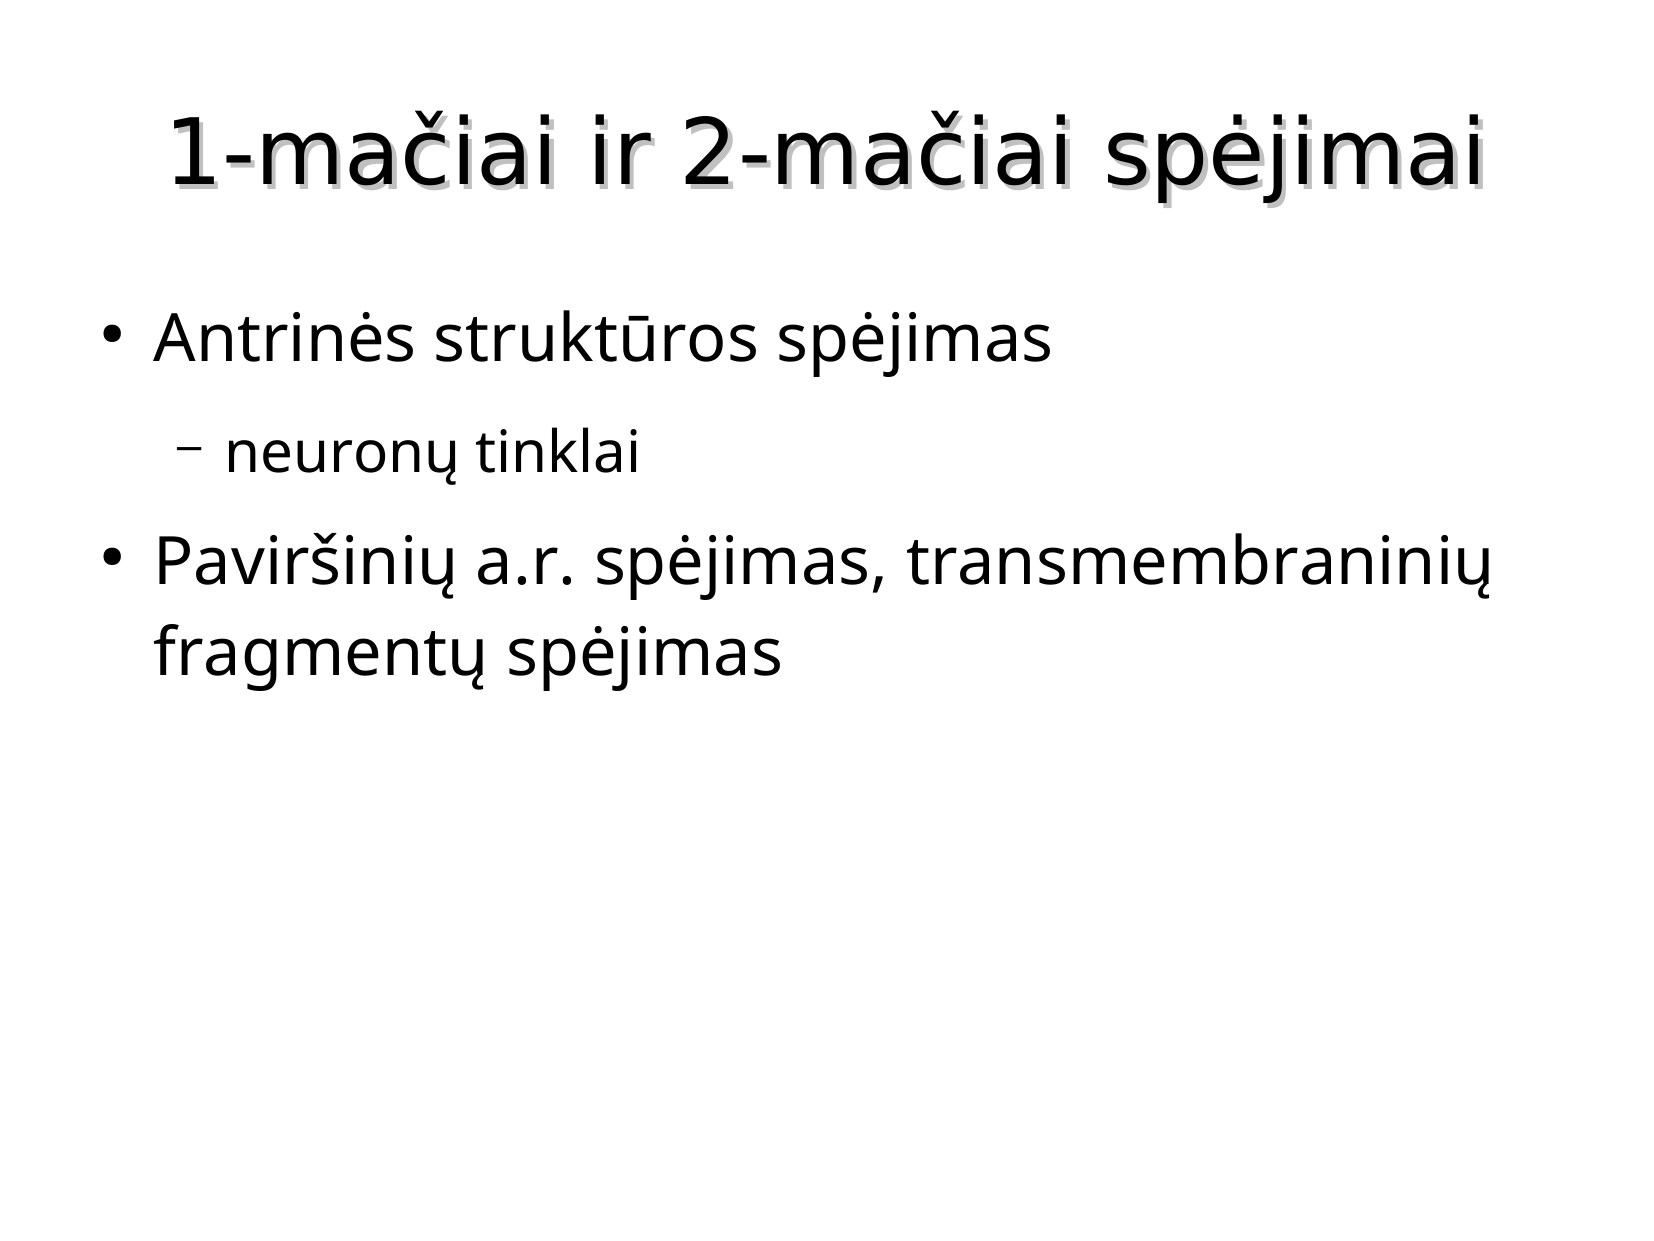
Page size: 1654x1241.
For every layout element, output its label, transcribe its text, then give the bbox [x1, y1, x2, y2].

title 1-mačiai ir 2-mačiai spėjimai [82, 56, 1571, 250]
list Antrinės struktūros spėjimas neuronų tinklai Paviršinių a.r. spėjimas, transmembraninių fragmentų spėjimas [82, 290, 1571, 1094]
